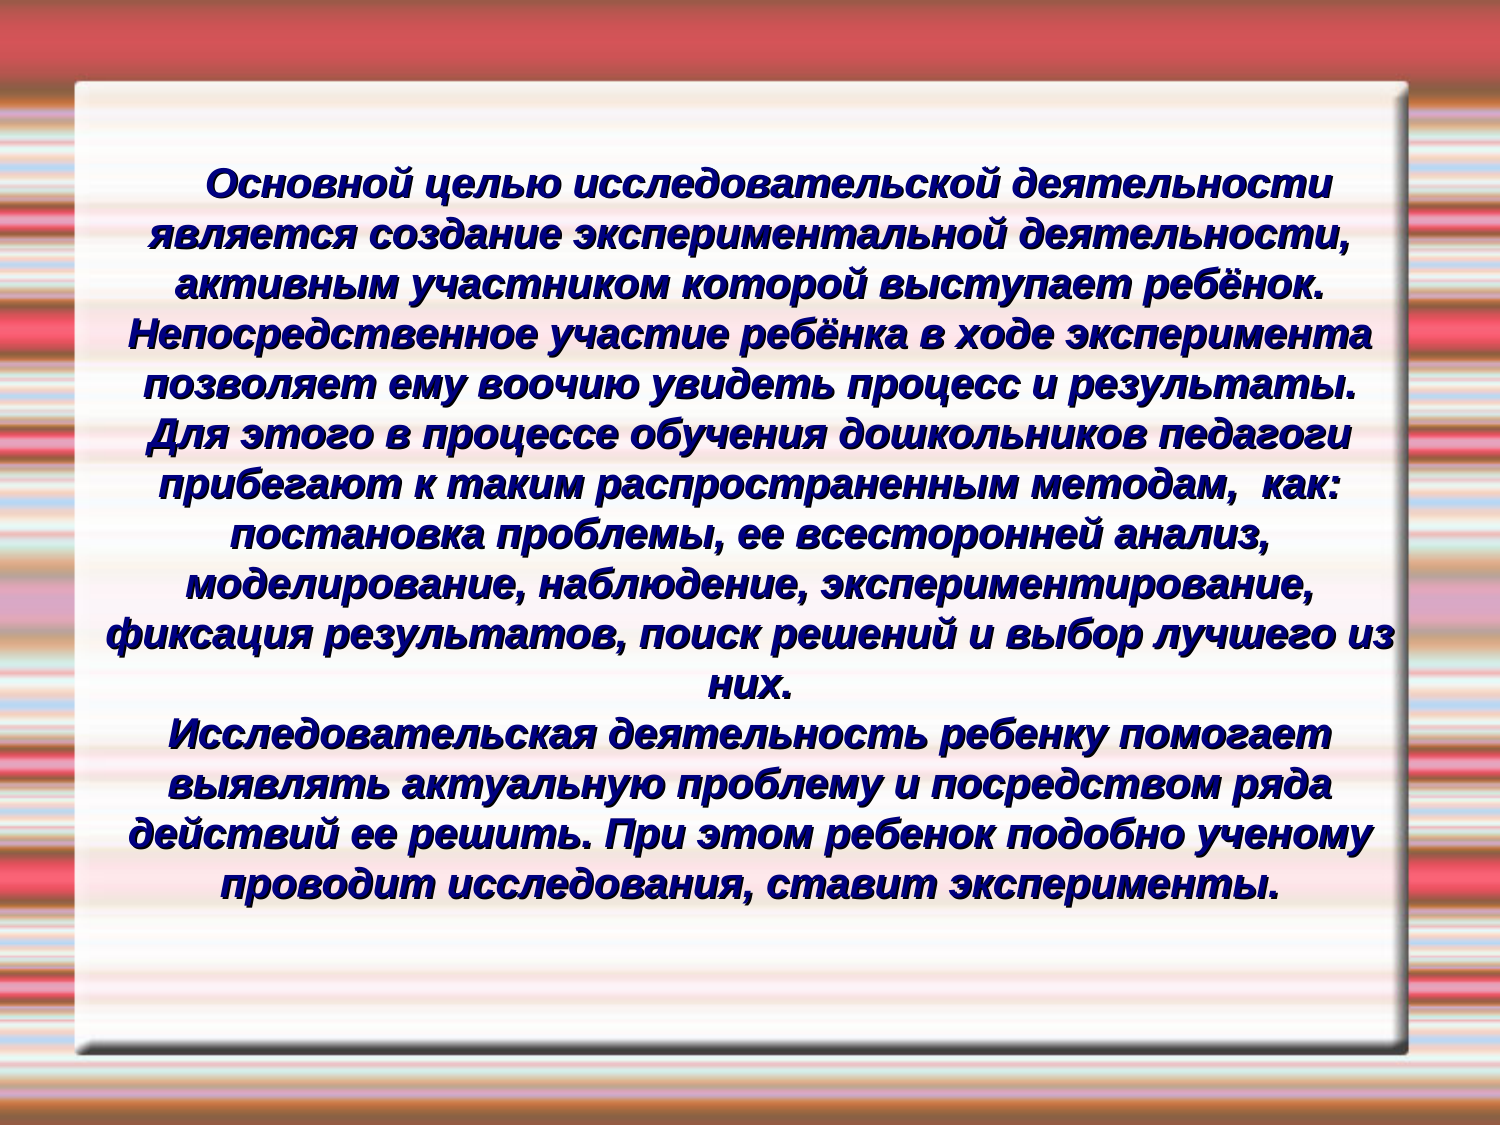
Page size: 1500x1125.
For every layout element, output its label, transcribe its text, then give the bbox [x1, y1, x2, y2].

title Основной целью исследовательской деятельности является создание экспериментальной деятельности, активным участником которой выступает ребёнок. Непосредственное участие ребёнка в ходе эксперимента позволяет ему воочию увидеть процесс и результаты. Для этого в процессе обучения дошкольников педагоги прибегают к таким распространенным методам, как: постановка проблемы, ее всесторонней анализ, моделирование, наблюдение, экспериментирование, фиксация результатов, поиск решений и выбор лучшего из них. Исследовательская деятельность ребенку помогает выявлять актуальную проблему и посредством ряда действий ее решить. При этом ребенок подобно ученому проводит исследования, ставит эксперименты. [93, 151, 1407, 910]
